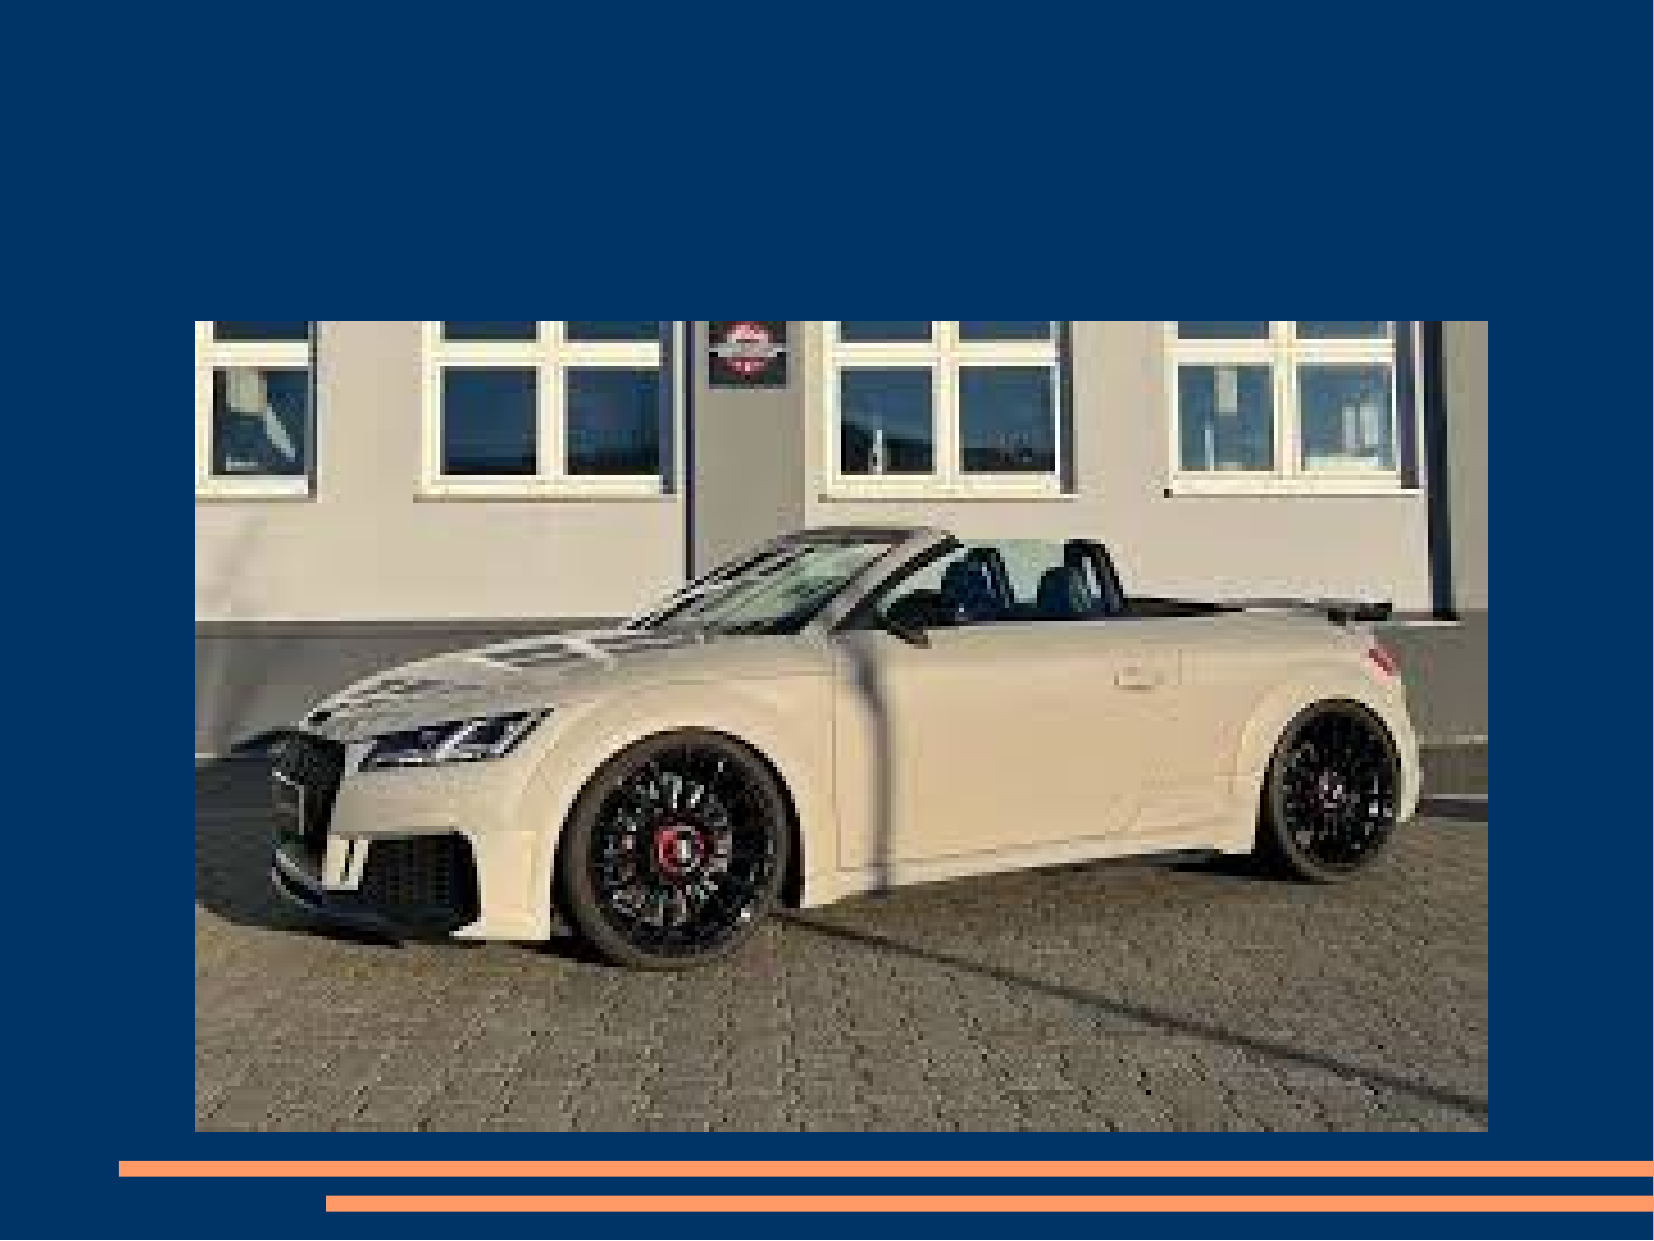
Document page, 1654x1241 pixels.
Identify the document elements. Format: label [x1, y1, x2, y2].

picture [195, 321, 1488, 1132]
